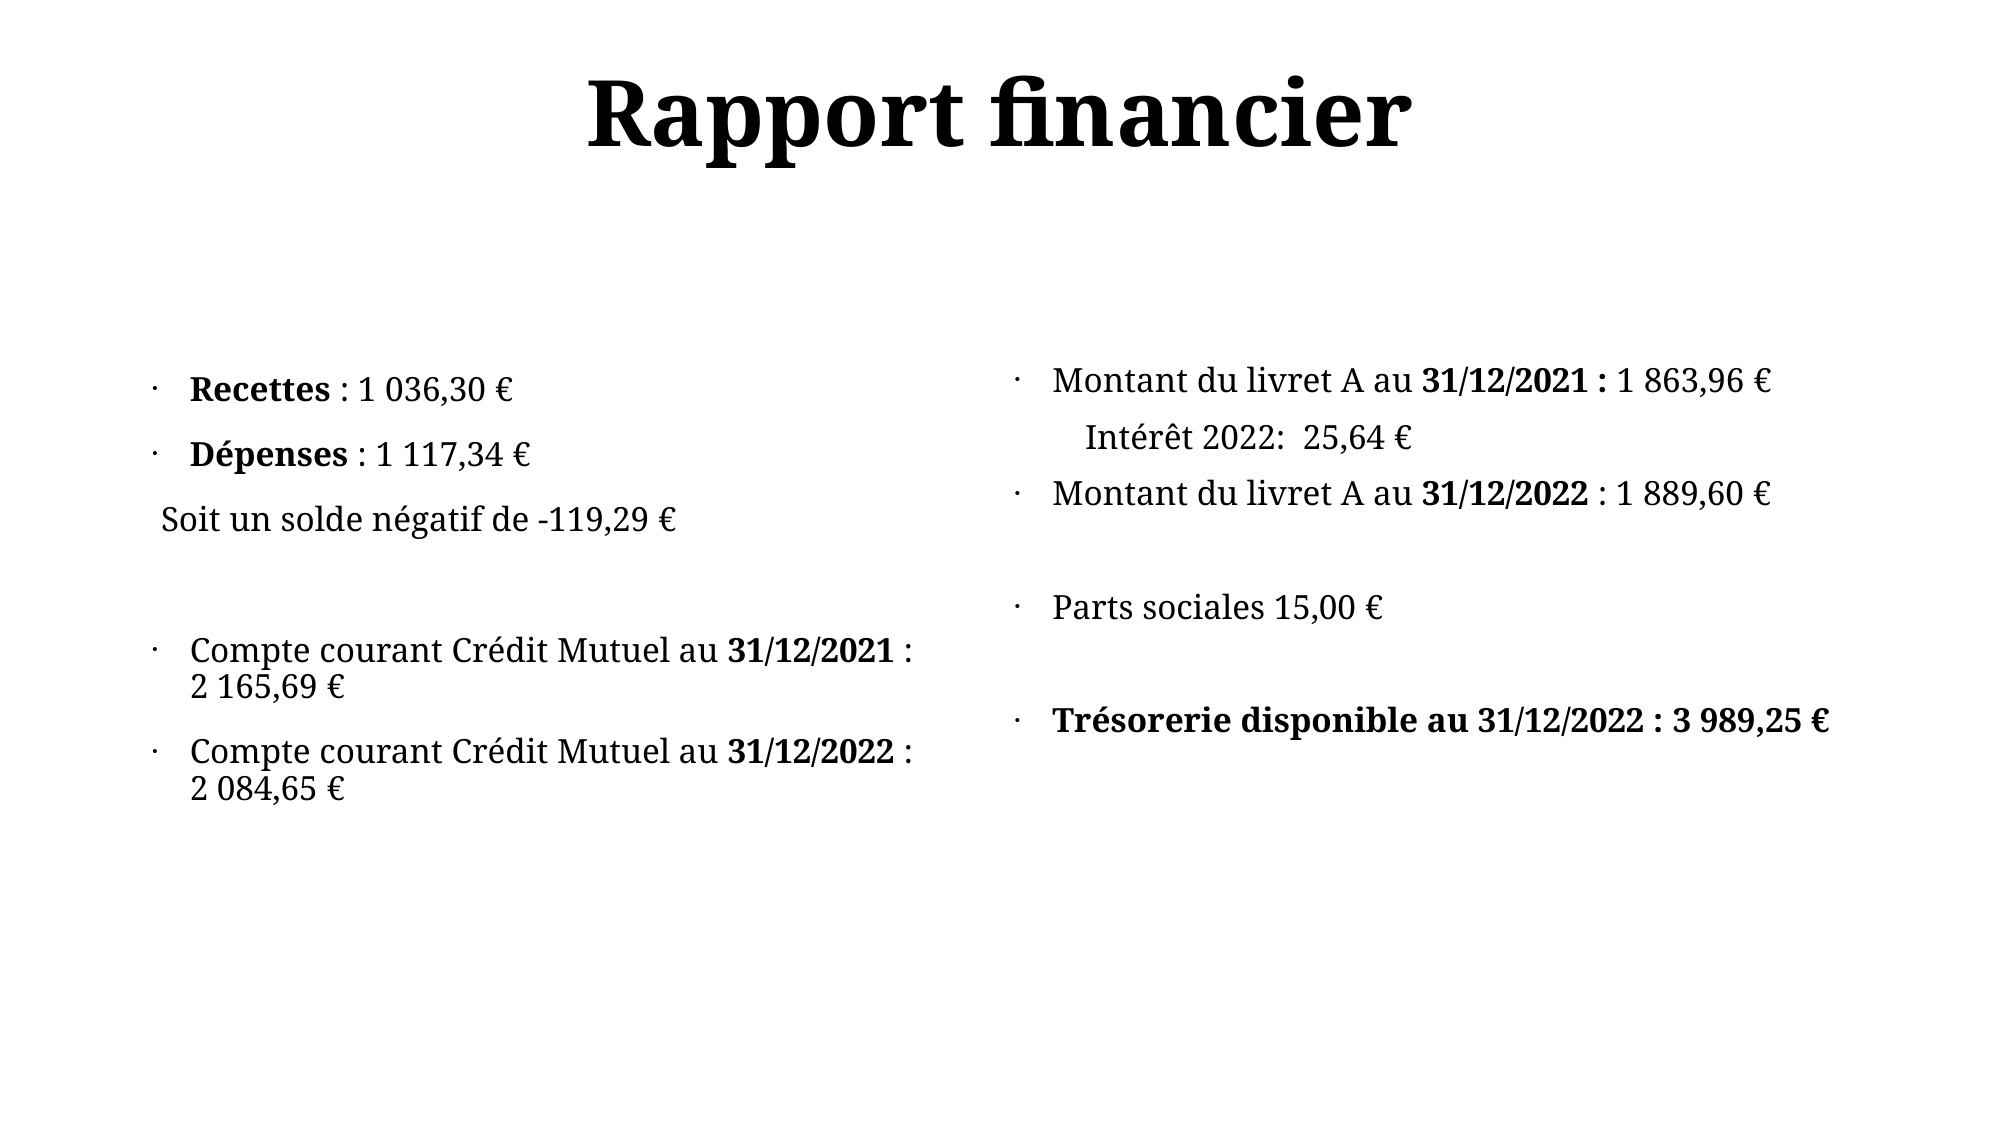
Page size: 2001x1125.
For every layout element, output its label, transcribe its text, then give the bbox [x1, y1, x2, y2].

text_box Montant du livret A au 31/12/2021 : 1 863,96 € Intérêt 2022: 25,64 € Montant du livret A au 31/12/2022 : 1 889,60 € Parts sociales 15,00 € Trésorerie disponible au 31/12/2022 : 3 989,25 € [999, 299, 1934, 1014]
title Rapport financier [137, 59, 1863, 278]
list Recettes : 1 036,30 € Dépenses : 1 117,34 € Soit un solde négatif de -119,29 € Compte courant Crédit Mutuel au 31/12/2021 : 2 165,69 € Compte courant Crédit Mutuel au 31/12/2022 : 2 084,65 € [137, 299, 940, 1014]
